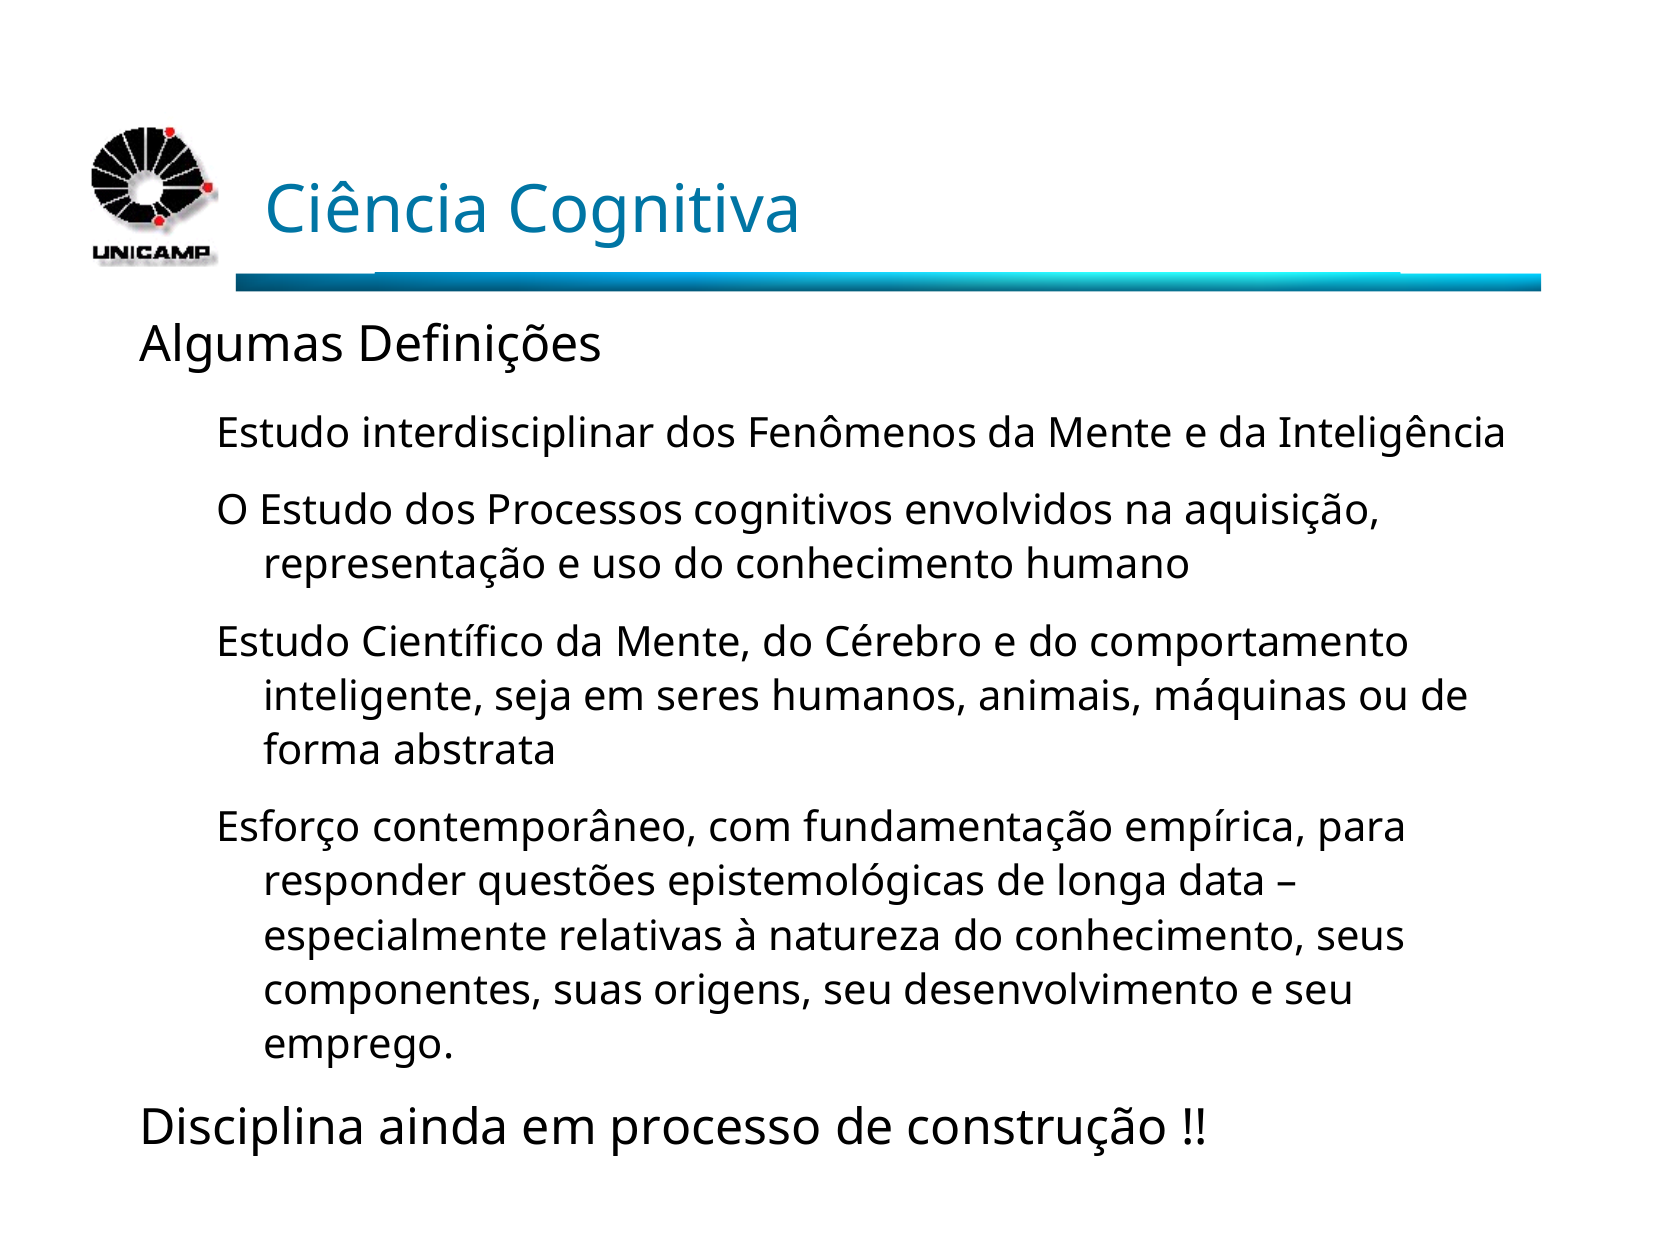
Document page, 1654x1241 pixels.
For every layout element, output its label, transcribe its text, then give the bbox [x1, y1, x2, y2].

picture [125, 272, 1654, 295]
title Ciência Cognitiva [264, 35, 1534, 250]
list Algumas Definições Estudo interdisciplinar dos Fenômenos da Mente e da Inteligência O Estudo dos Processos cognitivos envolvidos na aquisição, representação e uso do conhecimento humano Estudo Científico da Mente, do Cérebro e do comportamento inteligente, seja em seres humanos, animais, máquinas ou de forma abstrata Esforço contemporâneo, com fundamentação empírica, para responder questões epistemológicas de longa data – especialmente relativas à natureza do conhecimento, seus componentes, suas origens, seu desenvolvimento e seu emprego. Disciplina ainda em processo de construção !! [121, 309, 1534, 1182]
